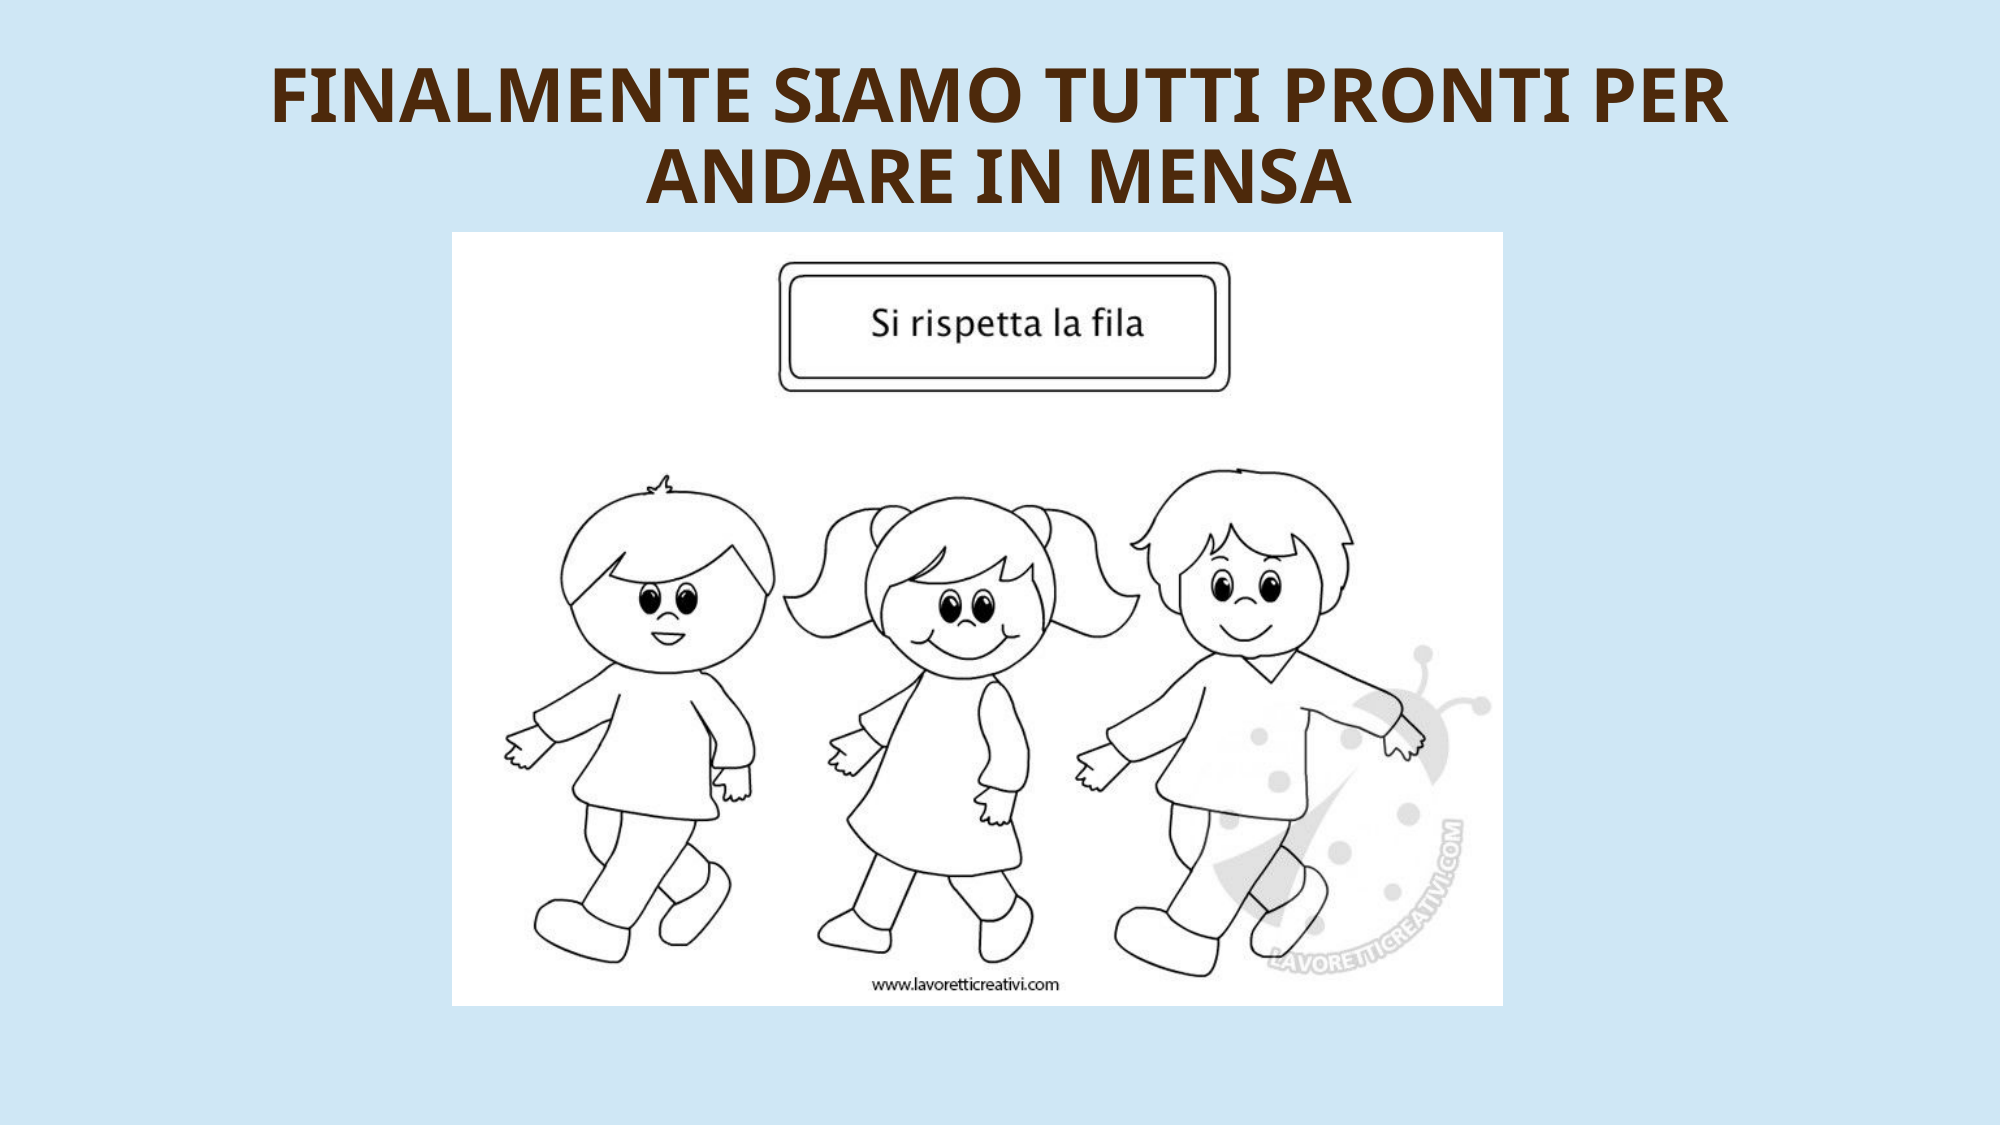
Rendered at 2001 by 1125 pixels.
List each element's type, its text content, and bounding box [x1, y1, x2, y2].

title FINALMENTE SIAMO TUTTI PRONTI PER ANDARE IN MENSA [174, 50, 1825, 250]
picture [452, 232, 1503, 1006]
